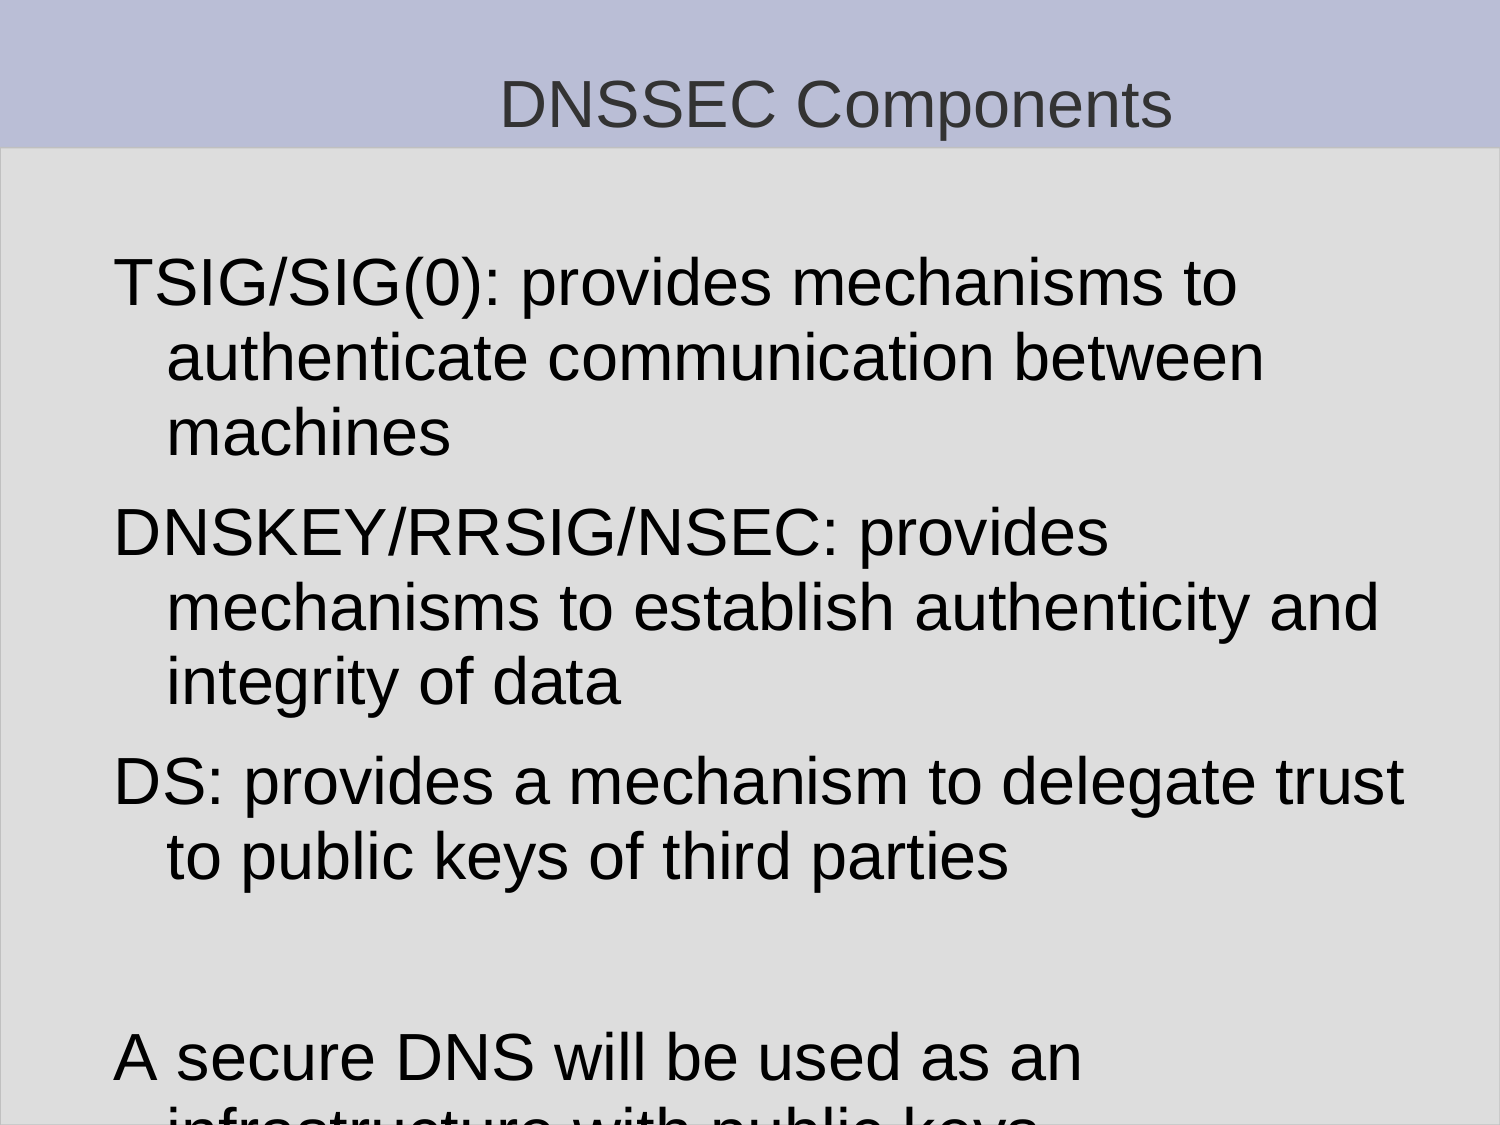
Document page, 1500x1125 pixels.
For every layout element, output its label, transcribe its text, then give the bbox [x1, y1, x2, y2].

title DNSSEC Components [196, 52, 1477, 157]
list TSIG/SIG(0): provides mechanisms to authenticate communication between machines DNSKEY/RRSIG/NSEC: provides mechanisms to establish authenticity and integrity of data DS: provides a mechanism to delegate trust to public keys of third parties A secure DNS will be used as an infrastructure with public keys However it is NOT a PKI [80, 237, 1443, 1125]
